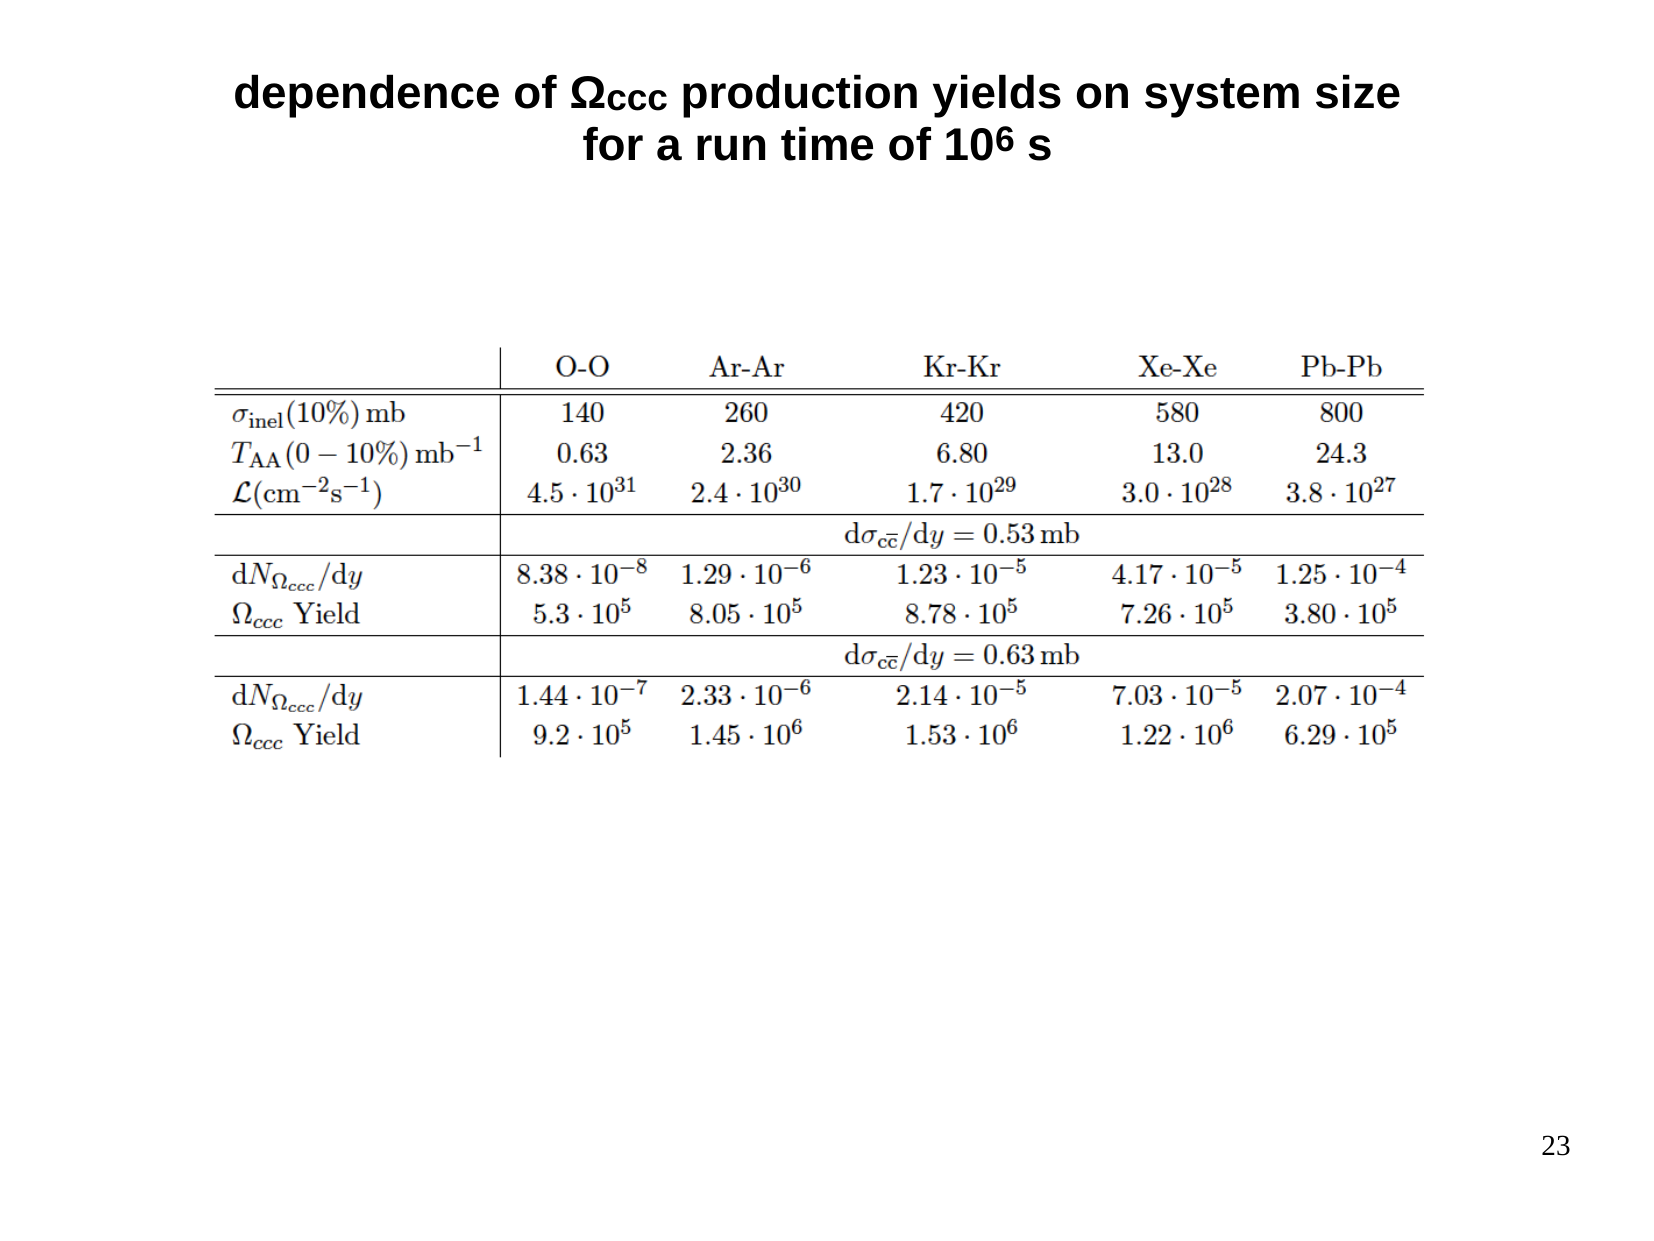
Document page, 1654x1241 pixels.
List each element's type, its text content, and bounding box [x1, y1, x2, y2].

picture [174, 294, 1445, 776]
text_box dependence of Ωccc production yields on system size for a run time of 106 s [105, 60, 1531, 186]
